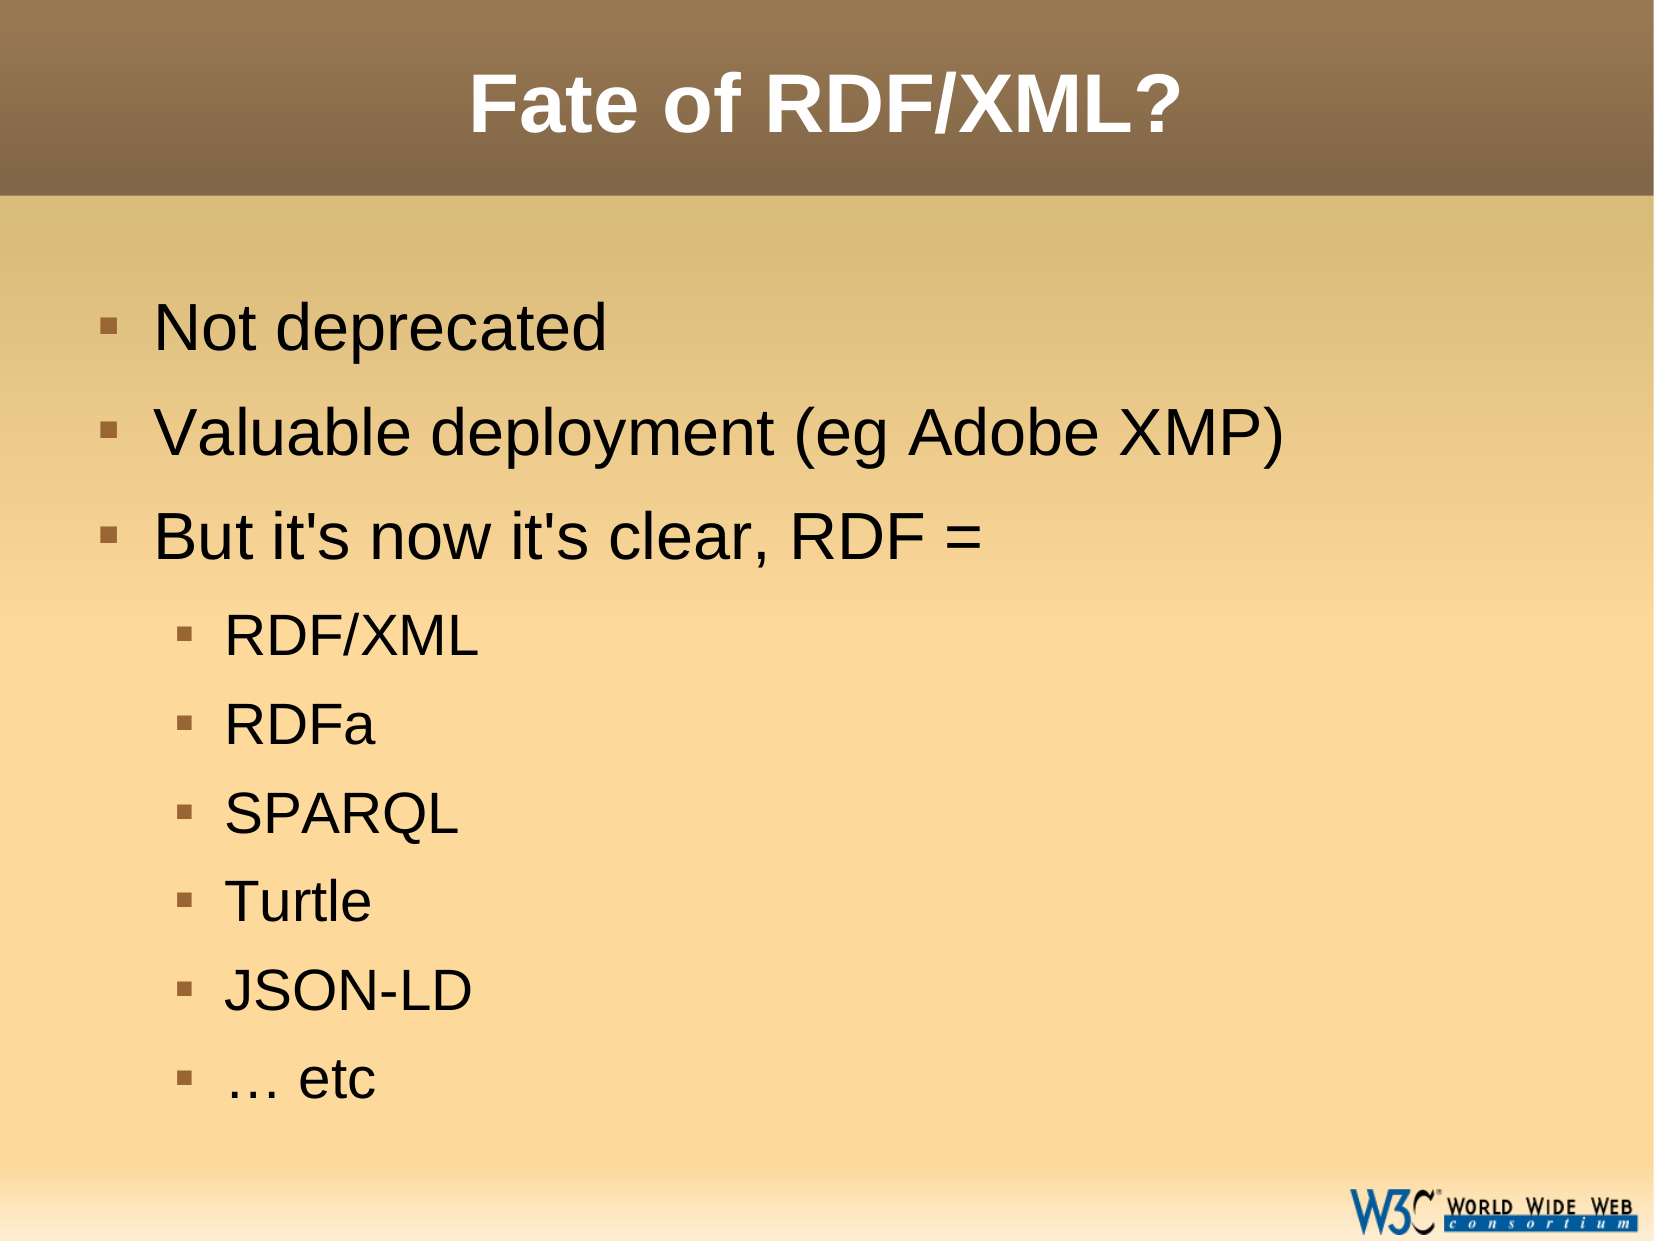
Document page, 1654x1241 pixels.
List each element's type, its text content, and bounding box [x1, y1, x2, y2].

list Not deprecated Valuable deployment (eg Adobe XMP) But it's now it's clear, RDF = RDF/XML RDFa SPARQL Turtle JSON-LD … etc [82, 290, 1571, 1112]
title Fate of RDF/XML? [0, 0, 1654, 208]
picture [0, 208, 1654, 1241]
